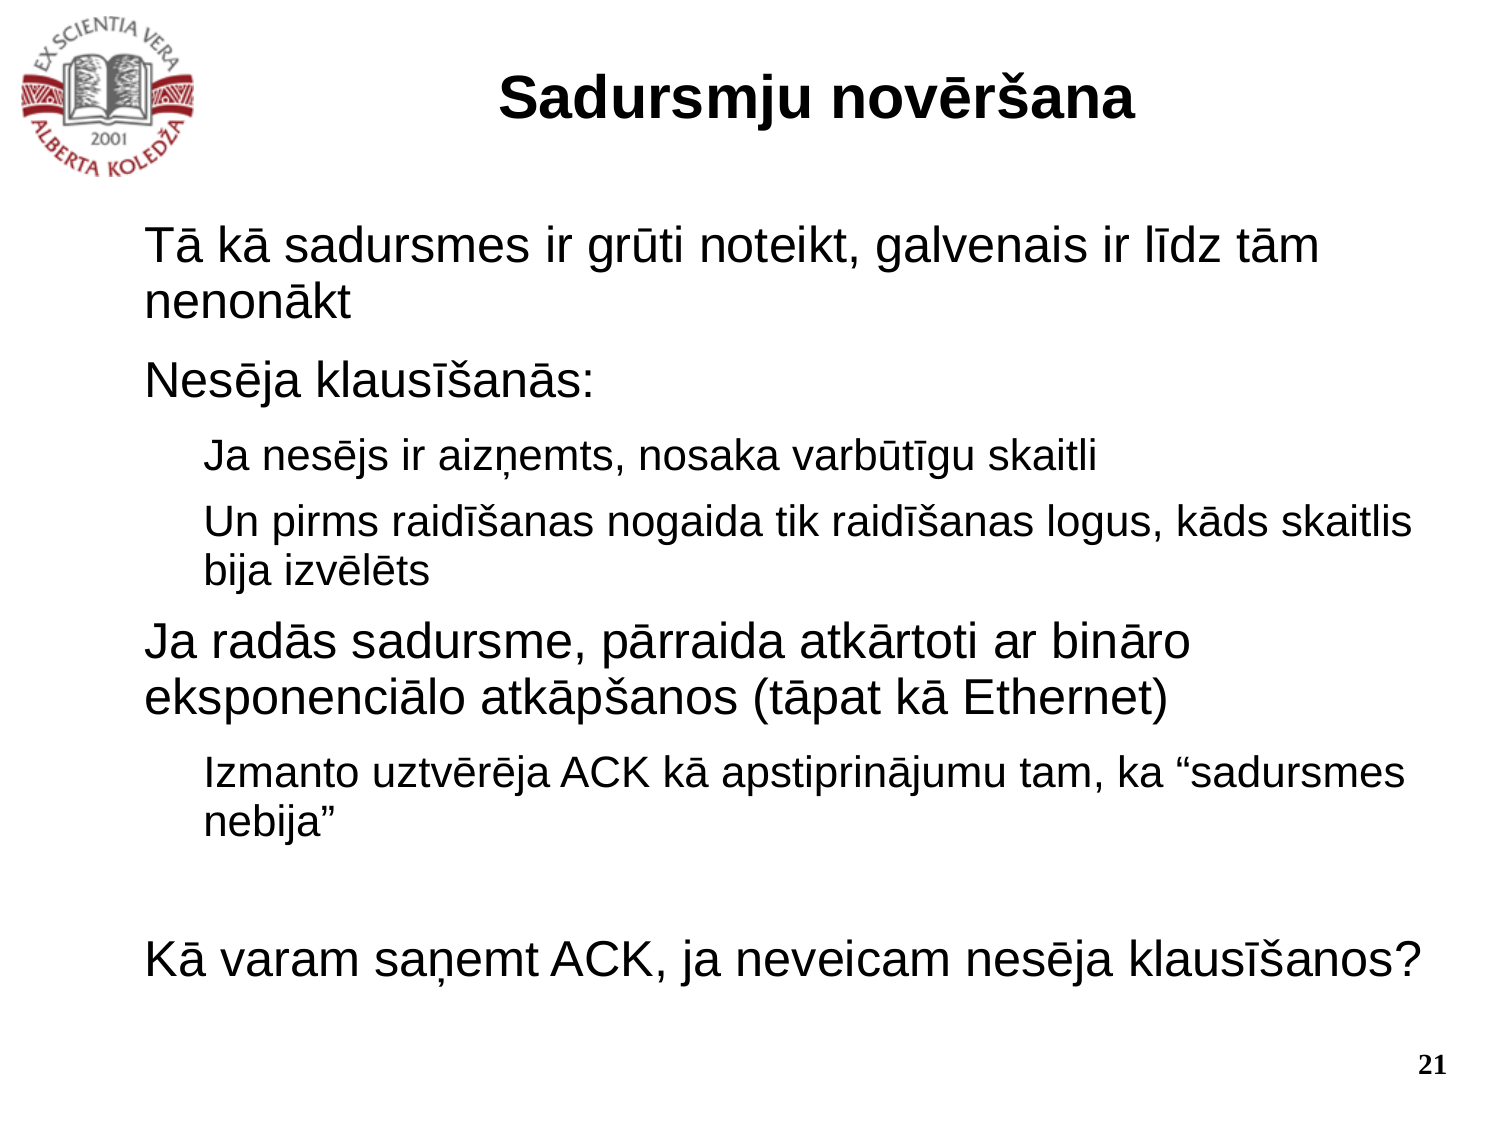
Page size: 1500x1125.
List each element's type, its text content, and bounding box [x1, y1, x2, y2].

text_box <skaitlis> [1312, 1037, 1463, 1101]
list Tā kā sadursmes ir grūti noteikt, galvenais ir līdz tām nenonākt Nesēja klausīšanās: Ja nesējs ir aizņemts, nosaka varbūtīgu skaitli Un pirms raidīšanas nogaida tik raidīšanas logus, kāds skaitlis bija izvēlēts Ja radās sadursme, pārraida atkārtoti ar bināro eksponenciālo atkāpšanos (tāpat kā Ethernet) Izmanto uztvērēja ACK kā apstiprinājumu tam, ka “sadursmes nebija” Kā varam saņemt ACK, ja neveicam nesēja klausīšanos? [85, 216, 1436, 1035]
title Sadursmju novēršana [187, 44, 1425, 150]
picture [21, 16, 194, 177]
